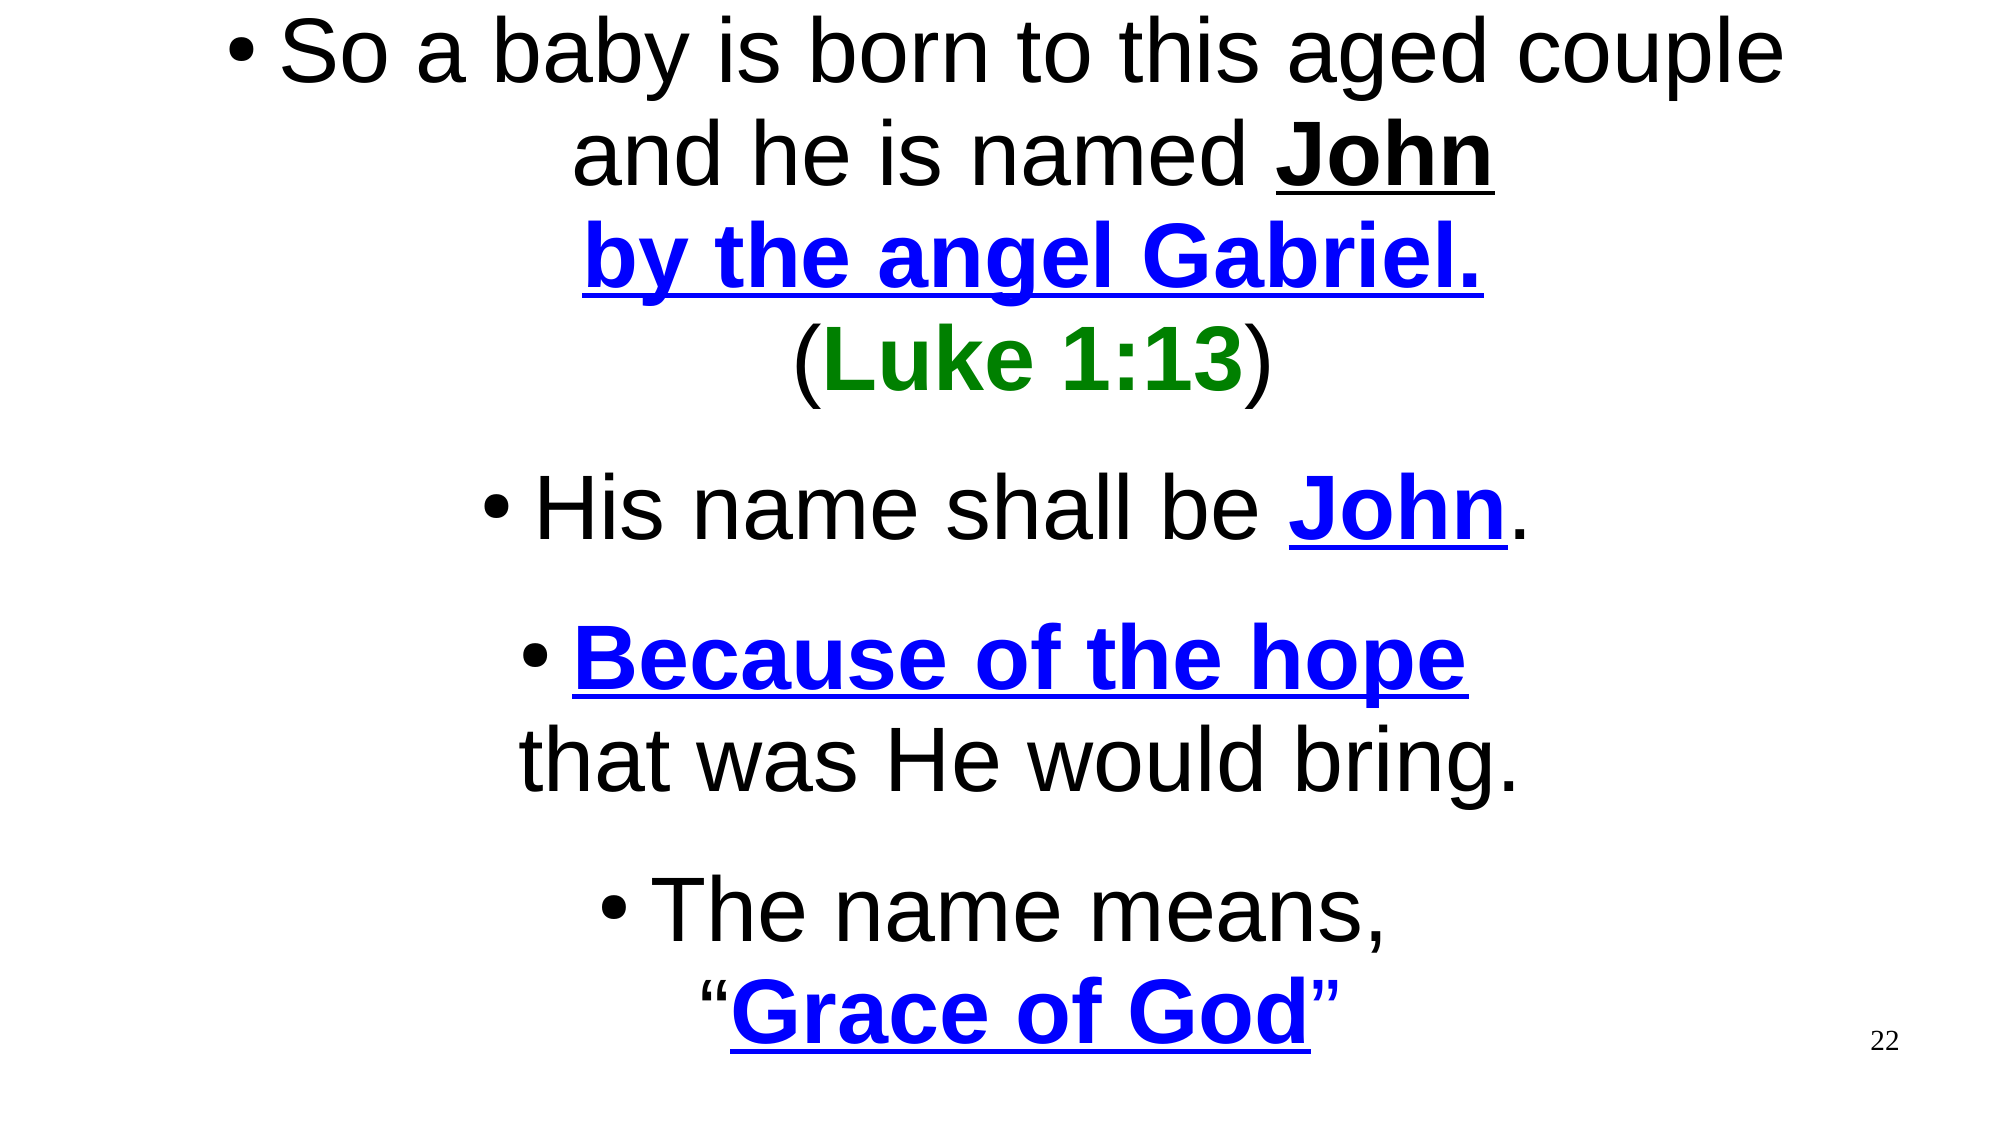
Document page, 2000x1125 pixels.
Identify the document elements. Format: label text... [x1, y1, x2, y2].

list So a baby is born to this aged couple and he is named John by the angel Gabriel. (Luke 1:13) His name shall be John. Because of the hope that was He would bring. The name means, “Grace of God” [0, 0, 1996, 1123]
